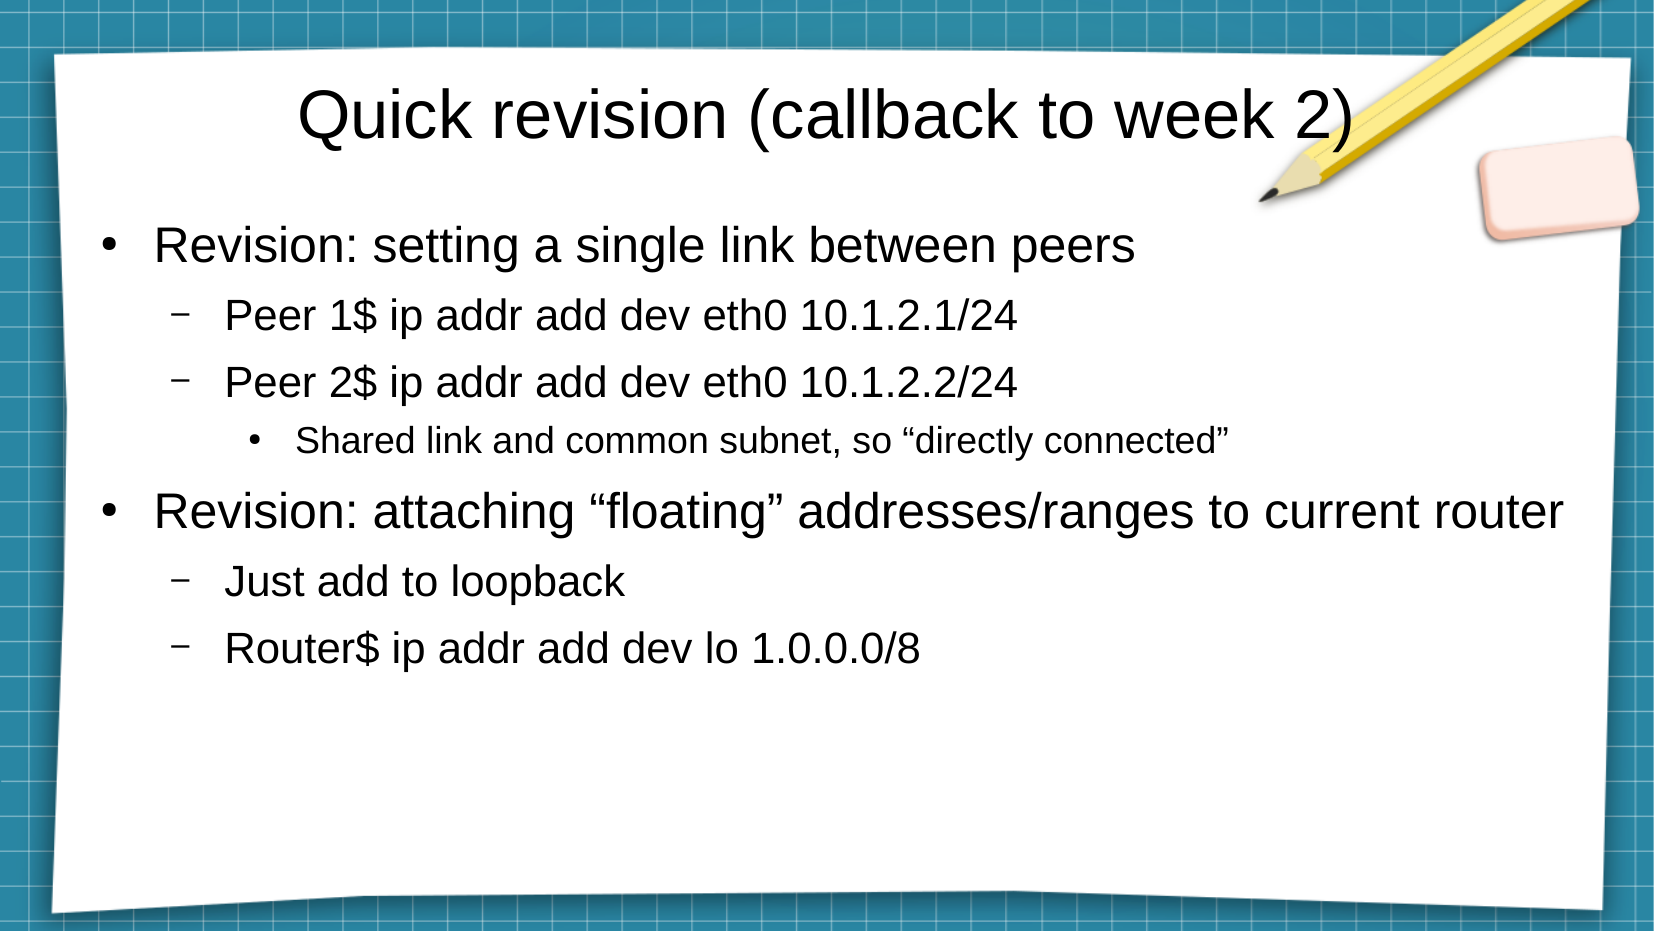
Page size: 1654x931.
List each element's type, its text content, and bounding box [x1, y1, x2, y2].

title Quick revision (callback to week 2) [82, 37, 1571, 193]
picture [0, 0, 1654, 931]
list Revision: setting a single link between peers Peer 1$ ip addr add dev eth0 10.1.2.1/24 Peer 2$ ip addr add dev eth0 10.1.2.2/24 Shared link and common subnet, so “directly connected” Revision: attaching “floating” addresses/ranges to current router Just add to loopback Router$ ip addr add dev lo 1.0.0.0/8 [82, 217, 1571, 758]
